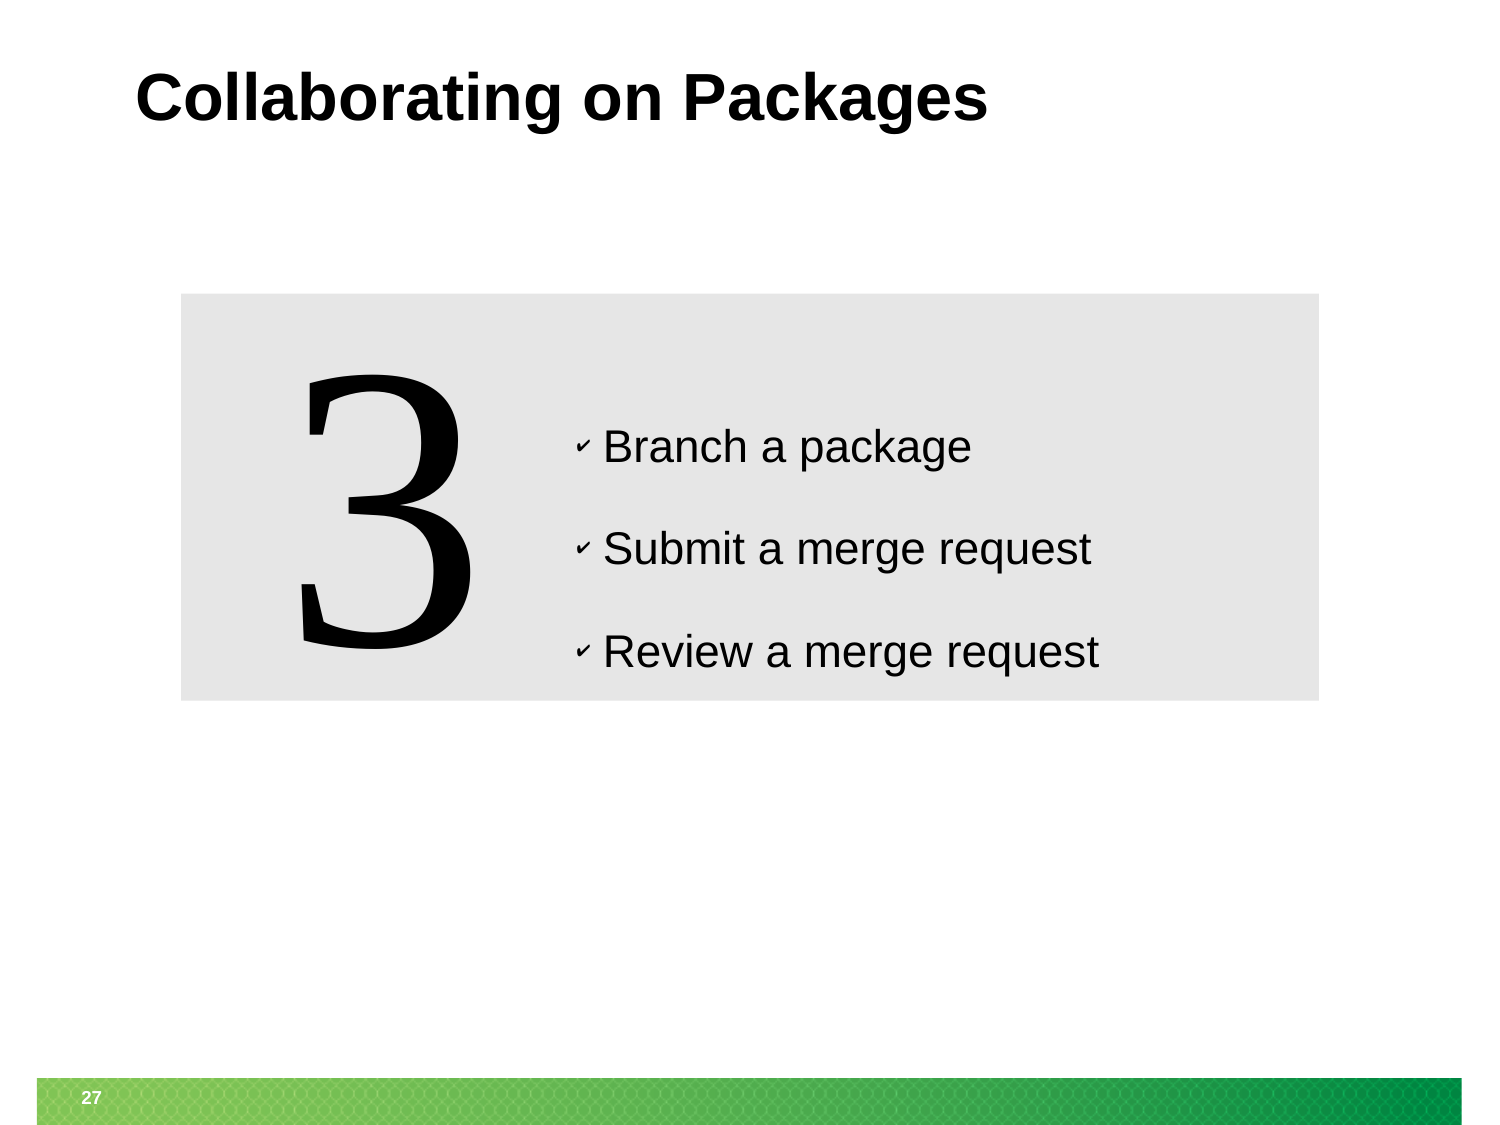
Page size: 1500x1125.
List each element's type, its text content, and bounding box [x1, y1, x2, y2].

text_box 3 [282, 258, 534, 716]
text_box [534, 293, 1319, 701]
text_box Branch a package Submit a merge request Review a merge request [576, 369, 1100, 626]
title Collaborating on Packages [135, 41, 1372, 204]
text_box [181, 293, 282, 701]
picture [36, 1078, 1462, 1125]
